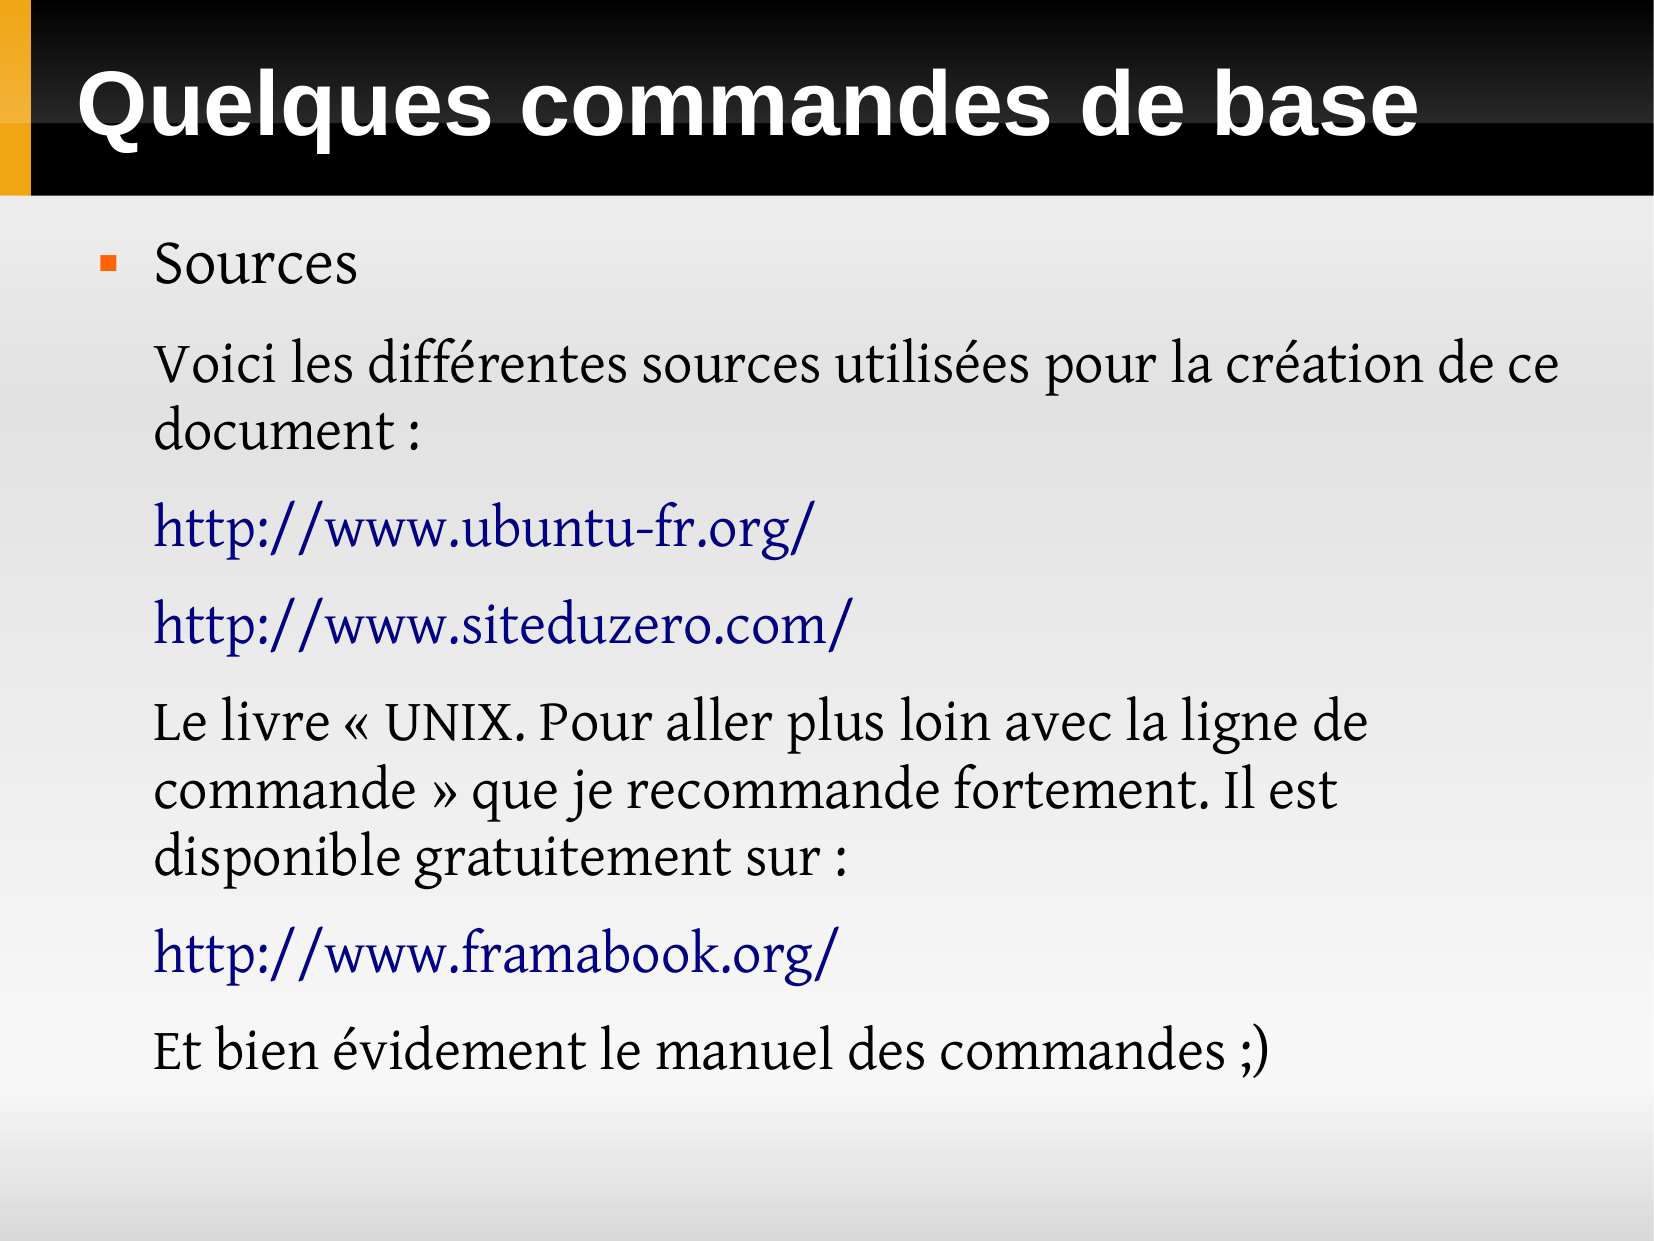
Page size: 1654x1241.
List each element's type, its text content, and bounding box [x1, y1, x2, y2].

title Quelques commandes de base [76, 0, 1565, 208]
picture [0, 0, 1654, 1241]
list Sources Voici les différentes sources utilisées pour la création de ce document : http://www.ubuntu-fr.org/ http://www.siteduzero.com/ Le livre « UNIX. Pour aller plus loin avec la ligne de commande » que je recommande fortement. Il est disponible gratuitement sur : http://www.framabook.org/ Et bien évidement le manuel des commandes ;) [82, 226, 1571, 1241]
